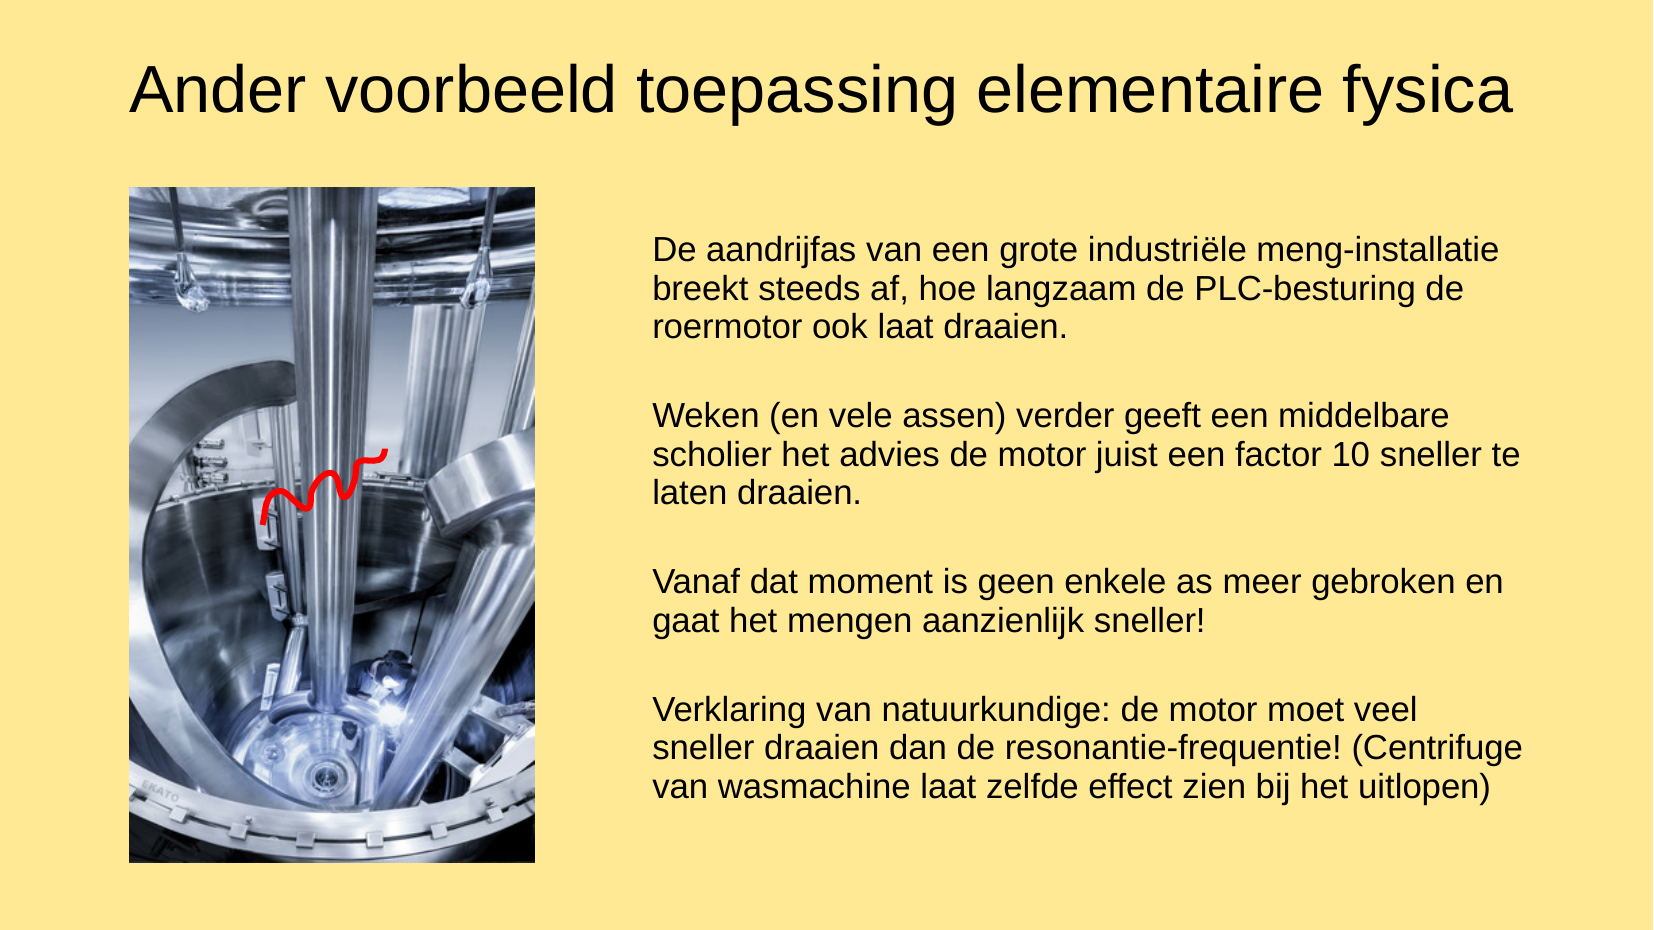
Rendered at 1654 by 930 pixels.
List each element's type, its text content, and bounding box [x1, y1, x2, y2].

picture [129, 187, 535, 863]
title Ander voorbeeld toepassing elementaire fysica [87, 30, 1576, 148]
text_box De aandrijfas van een grote industriële meng-installatie breekt steeds af, hoe langzaam de PLC-besturing de roermotor ook laat draaien. Weken (en vele assen) verder geeft een middelbare scholier het advies de motor juist een factor 10 sneller te laten draaien. Vanaf dat moment is geen enkele as meer gebroken en gaat het mengen aanzienlijk sneller! Verklaring van natuurkundige: de motor moet veel sneller draaien dan de resonantie-frequentie! (Centrifuge van wasmachine laat zelfde effect zien bij het uitlopen) [637, 222, 1541, 826]
